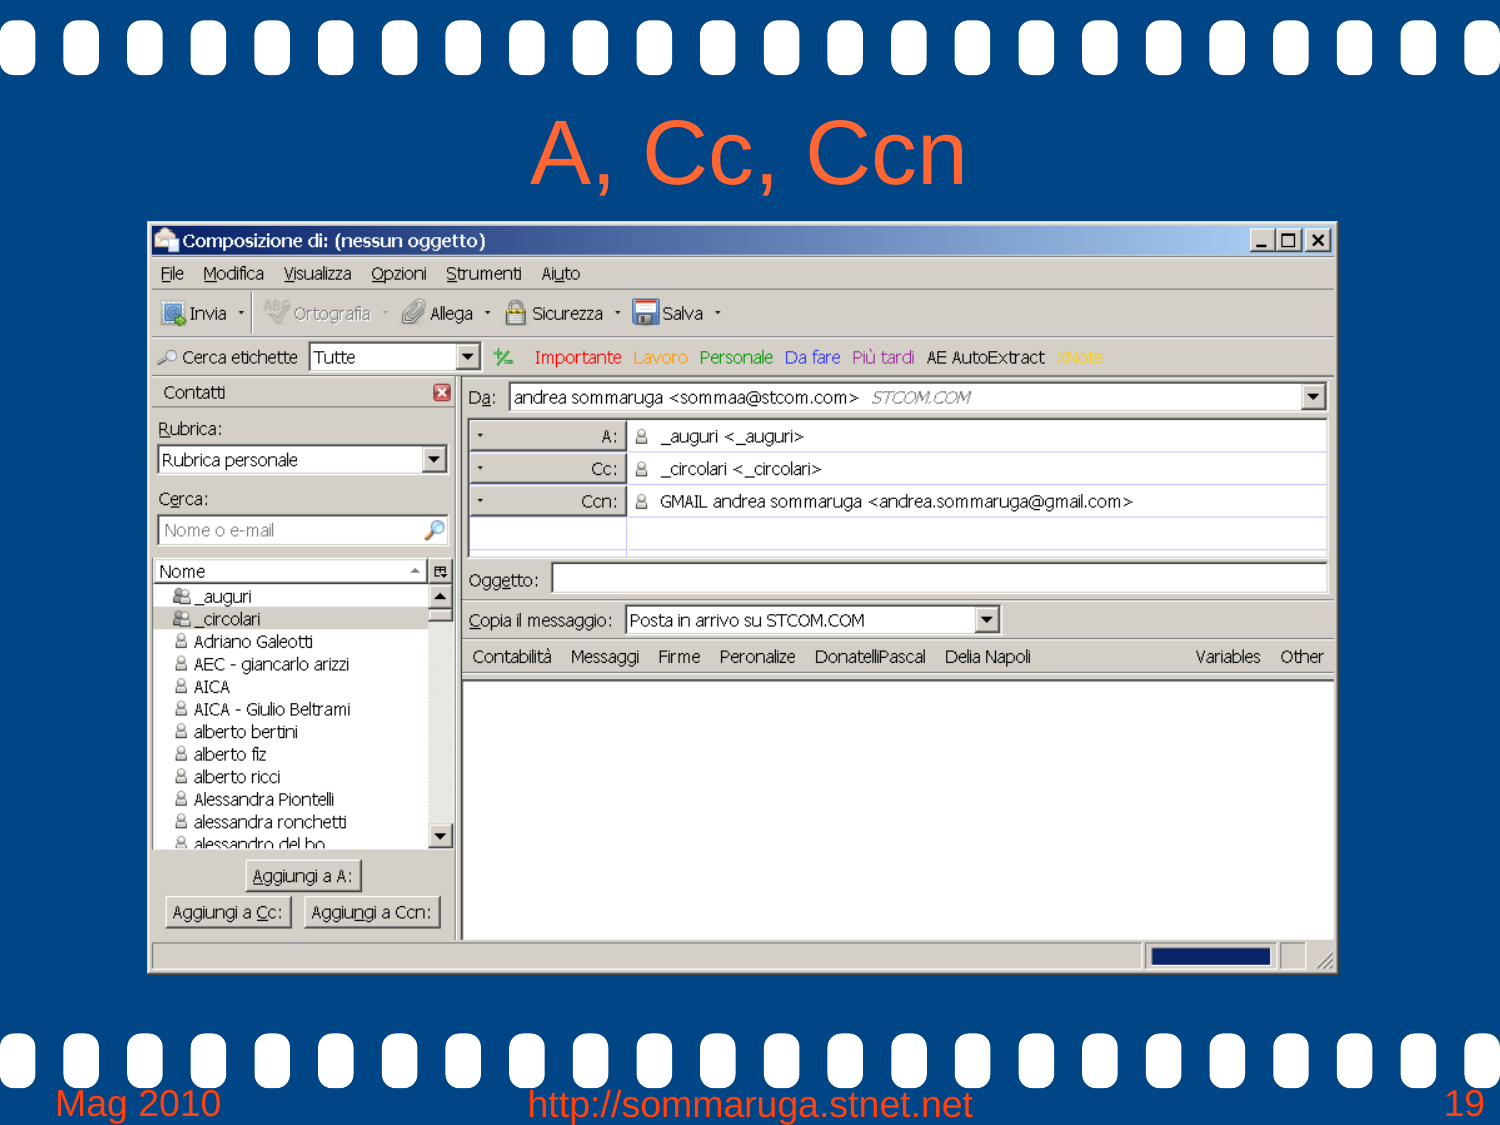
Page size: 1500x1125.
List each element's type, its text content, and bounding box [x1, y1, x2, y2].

title A, Cc, Ccn [75, 58, 1426, 237]
picture [147, 237, 1339, 975]
